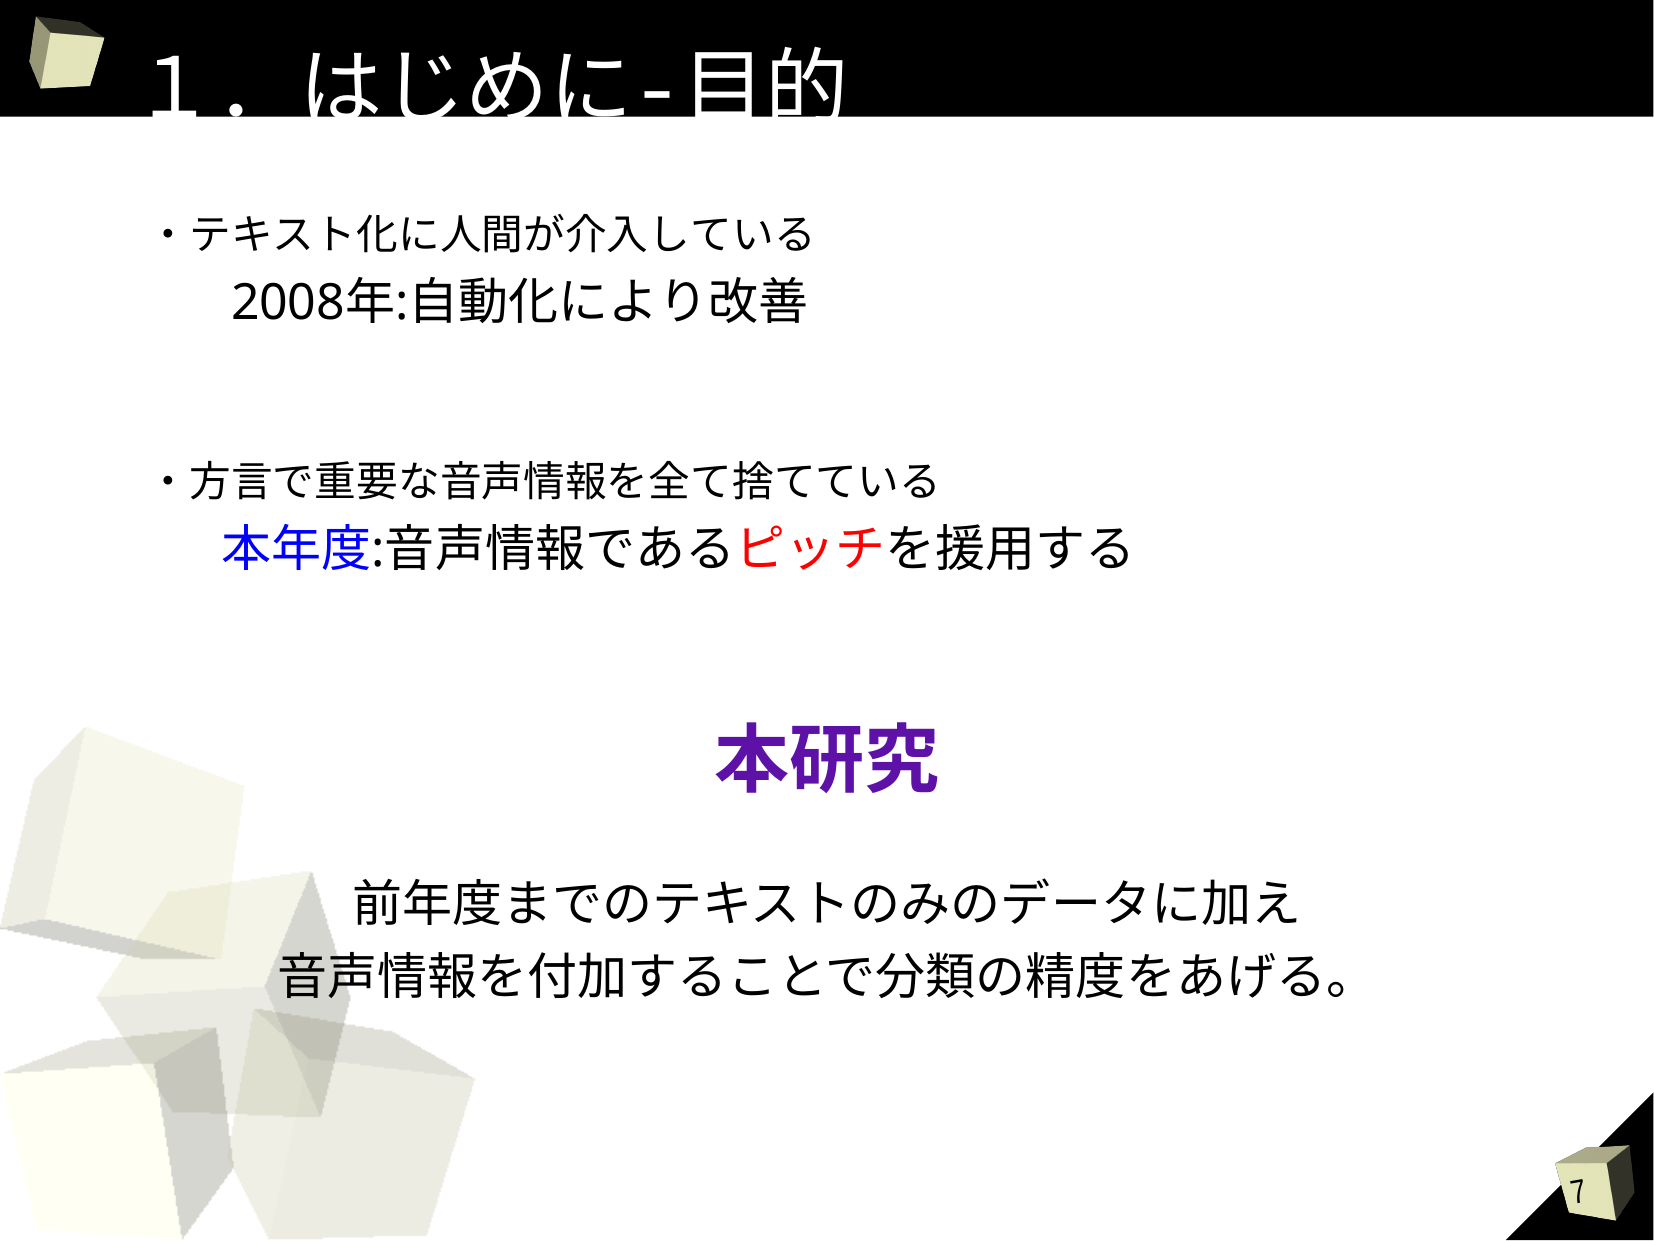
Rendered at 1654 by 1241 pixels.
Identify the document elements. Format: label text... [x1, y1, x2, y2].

text_box ・テキスト化に人間が介入している 2008年:自動化により改善 ・方言で重要な音声情報を全て捨てている 本年度:音声情報であるピッチを援用する [147, 257, 1329, 525]
text_box 本研究 [699, 708, 955, 799]
picture [338, 975, 350, 982]
picture [354, 975, 367, 982]
text_box 前年度までのテキストのみのデータに加え 音声情報を付加することで分類の精度をあげる。 [250, 856, 1403, 972]
picture [460, 974, 470, 985]
picture [0, 726, 477, 1241]
picture [456, 974, 463, 995]
text_box １．はじめに-目的 [118, 13, 1211, 119]
